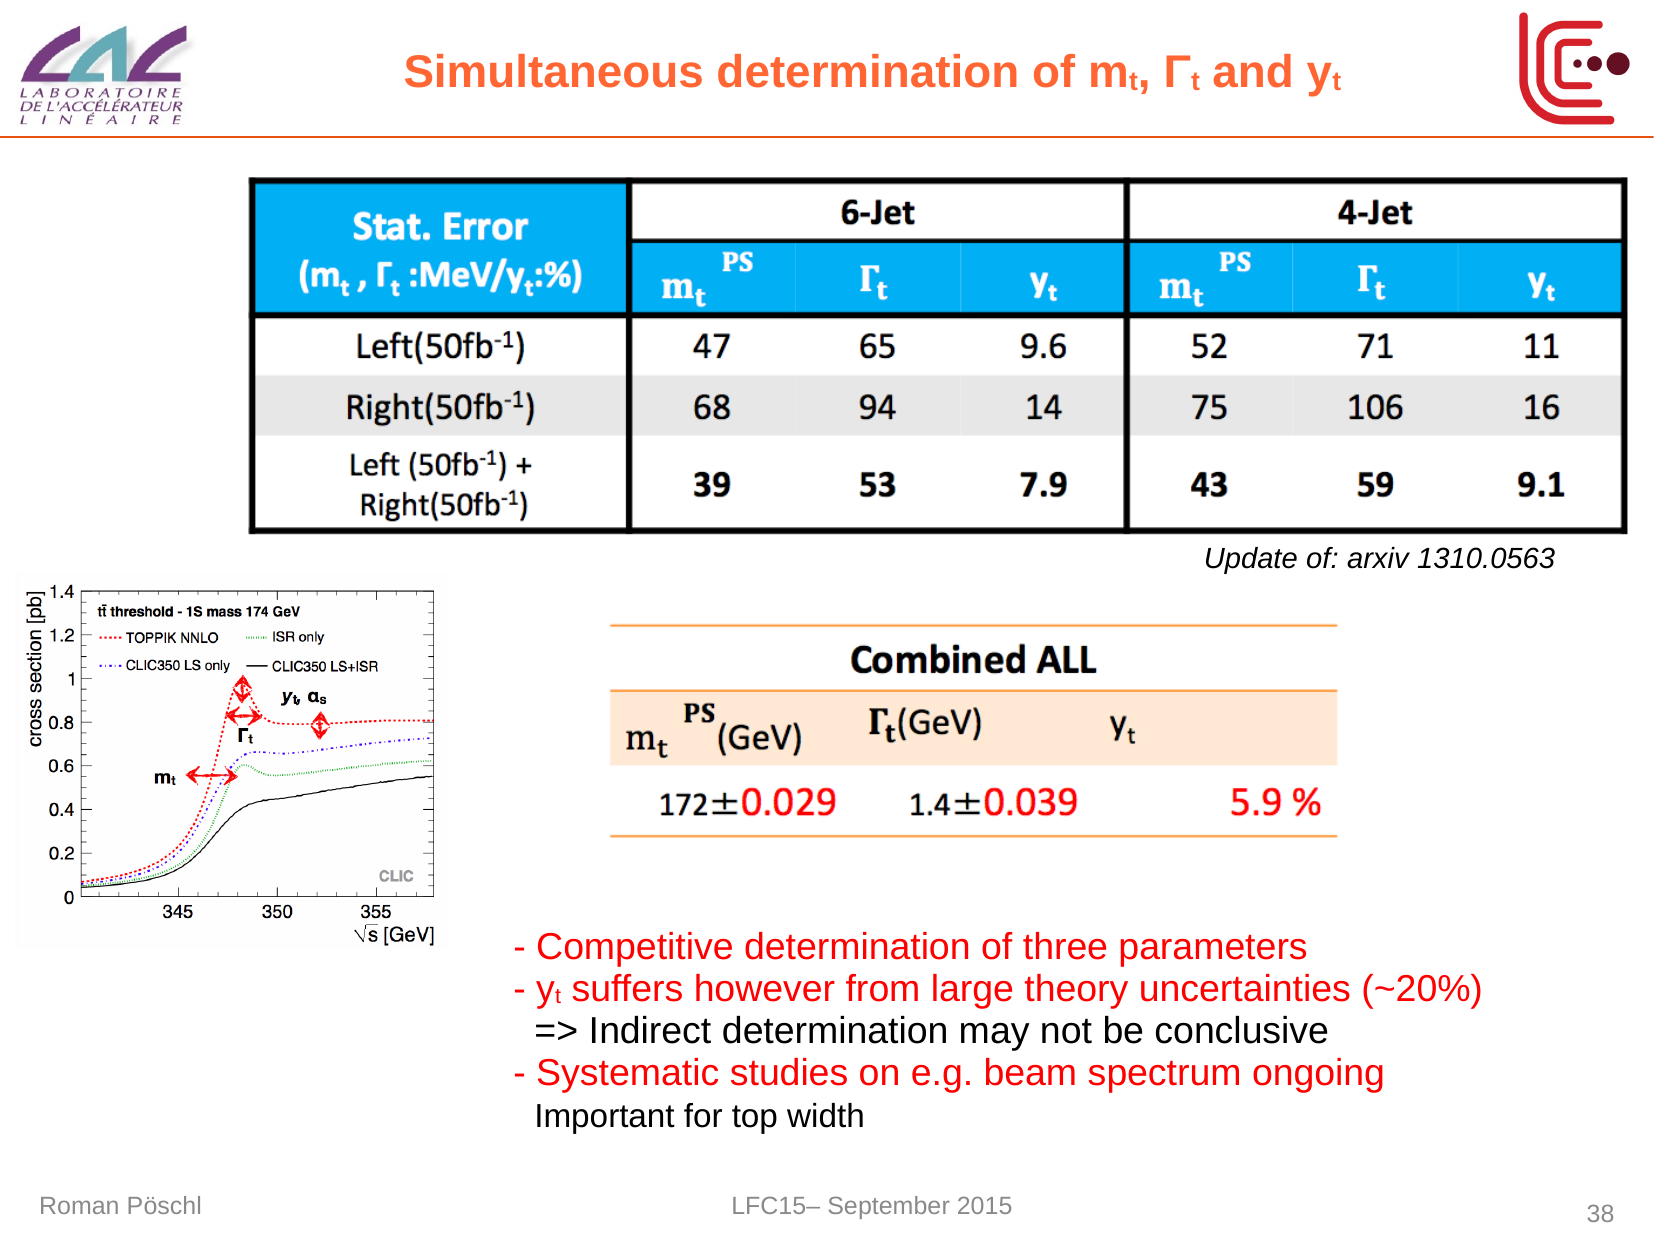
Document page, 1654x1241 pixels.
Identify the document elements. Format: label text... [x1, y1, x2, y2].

picture [239, 168, 1651, 546]
text_box - Competitive determination of three parameters - yt suffers however from large theory uncertainties (~20%) => Indirect determination may not be conclusive - Systematic studies on e.g. beam spectrum ongoing Important for top width [498, 917, 1501, 1155]
picture [604, 619, 1360, 853]
text_box Update of: arxiv 1310.0563 [1189, 534, 1569, 582]
picture [15, 573, 448, 949]
picture [1508, 2, 1641, 135]
picture [17, 22, 199, 127]
title Simultaneous determination of mt, Γt and yt [128, 29, 1617, 113]
